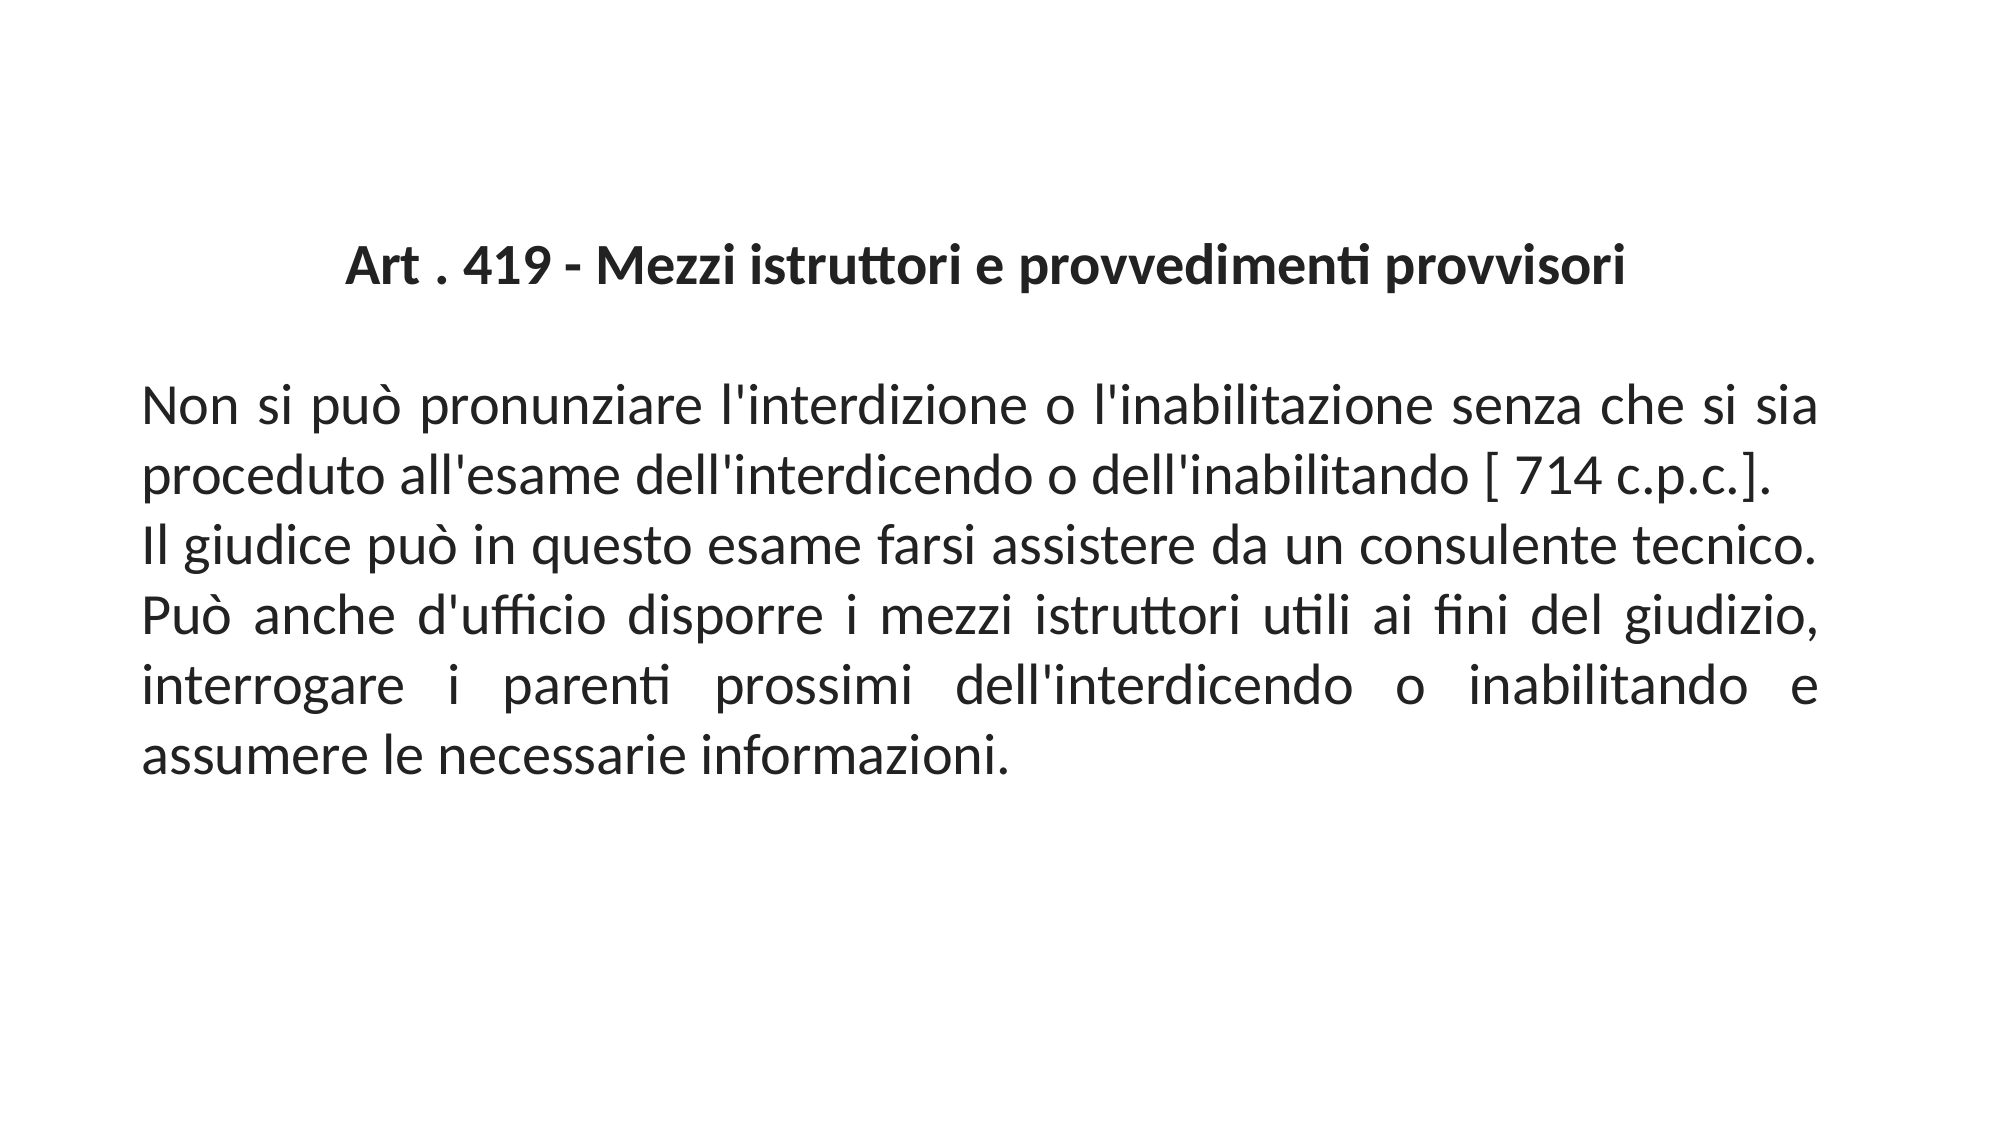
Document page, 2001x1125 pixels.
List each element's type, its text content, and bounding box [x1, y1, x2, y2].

text_box Art . 419 - Mezzi istruttori e provvedimenti provvisori Non si può pronunziare l'interdizione o l'inabilitazione senza che si sia proceduto all'esame dell'interdicendo o dell'inabilitando [ 714 c.p.c.]. Il giudice può in questo esame farsi assistere da un consulente tecnico. Può anche d'ufficio disporre i mezzi istruttori utili ai fini del giudizio, interrogare i parenti prossimi dell'interdicendo o inabilitando e assumere le necessarie informazioni. [126, 218, 1842, 793]
